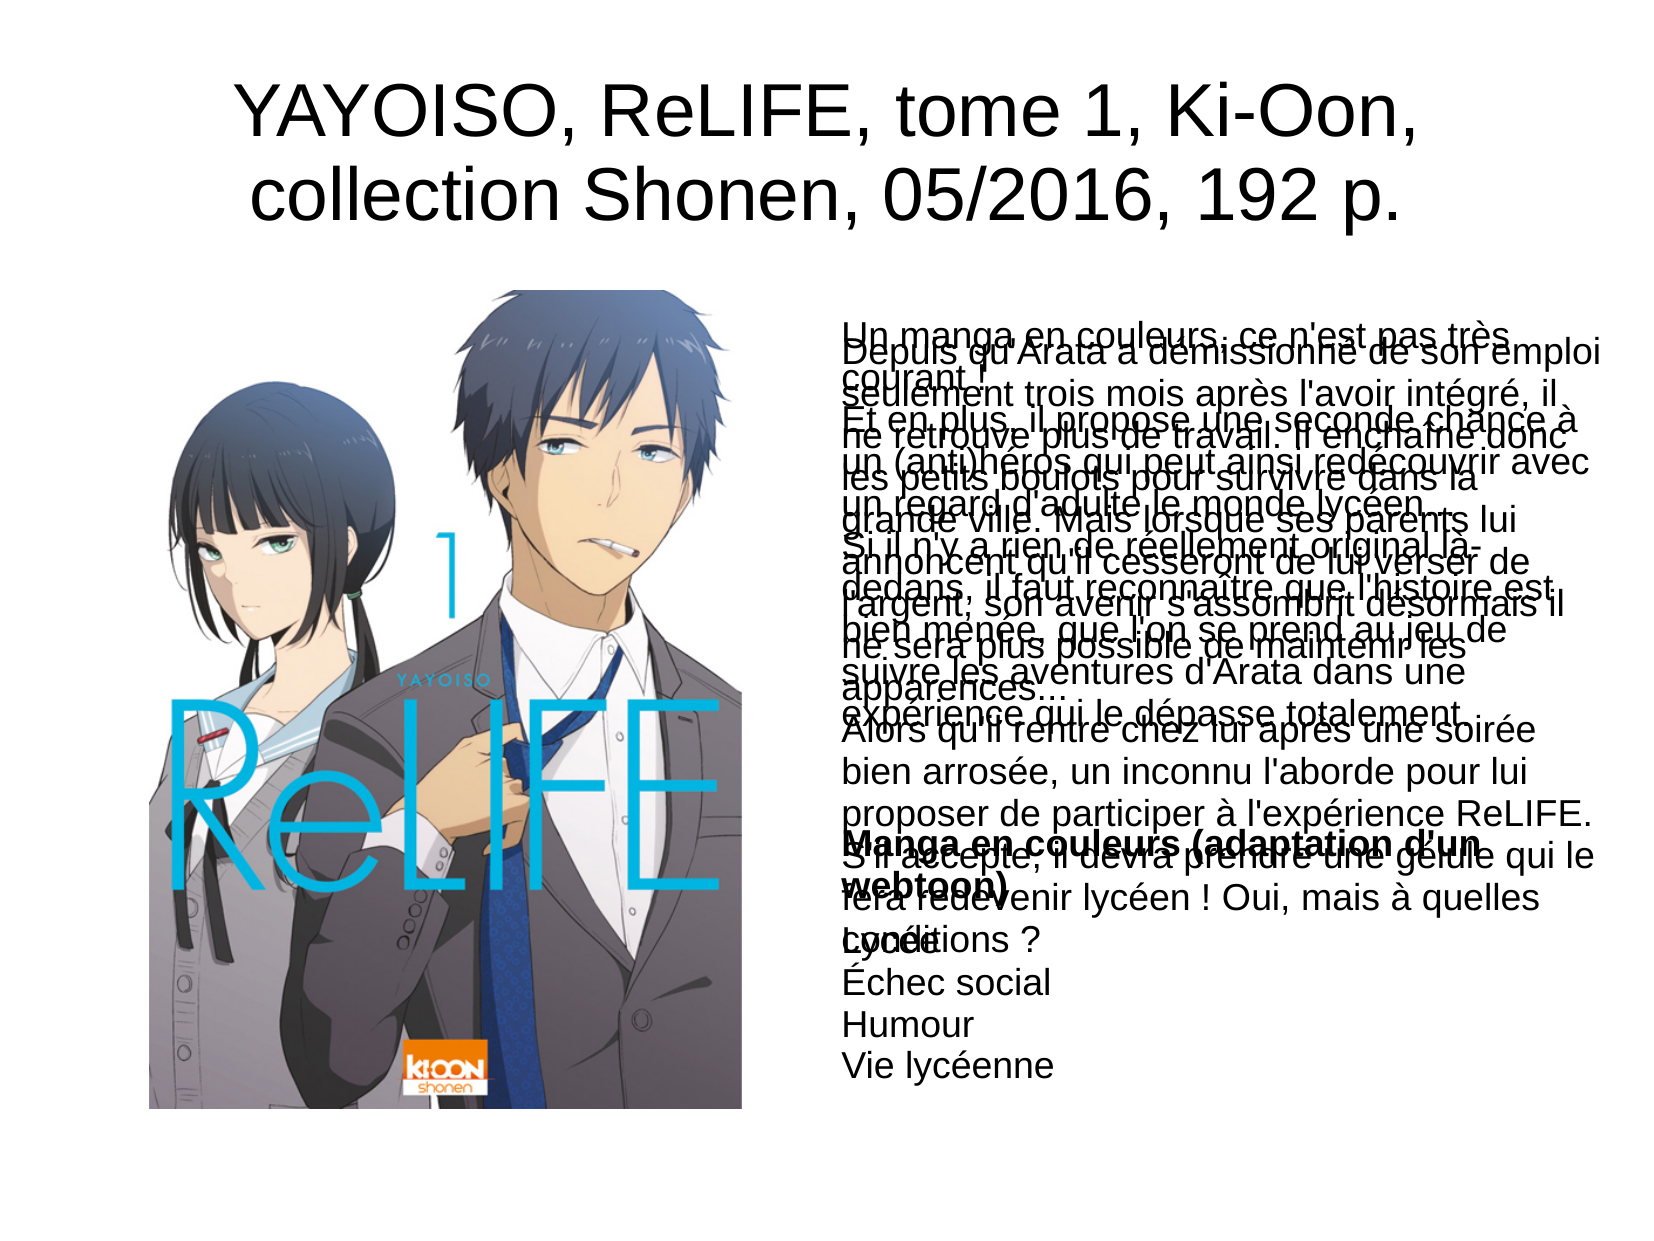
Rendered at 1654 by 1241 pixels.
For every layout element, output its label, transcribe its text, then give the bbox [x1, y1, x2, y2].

text_box Manga en couleurs (adaptation d'un webtoon) [826, 814, 1619, 911]
text_box Depuis qu'Arata a démissionné de son emploi seulement trois mois après l'avoir intégré, il ne retrouve plus de travail. Il enchaîne donc les petits boulots pour survivre dans la grande ville. Mais lorsque ses parents lui annoncent qu'il cesseront de lui verser de l'argent, son avenir s'assombrit désormais il ne sera plus possible de maintenir les apparences... Alors qu'il rentre chez lui après une soirée bien arrosée, un inconnu l'aborde pour lui proposer de participer à l'expérience ReLIFE. S'il accepte, il devra prendre une gélule qui le fera redevenir lycéen ! Oui, mais à quelles conditions ? [826, 743, 1619, 814]
text_box Lycée Échec social Humour Vie lycéenne [826, 911, 1619, 1095]
text_box Un manga en couleurs, ce n'est pas très courant ! Et en plus, il propose une seconde chance à un (anti)héros qui peut ainsi redécouvrir avec un regard d'adulte le monde lycéen... Si il n'y a rien de réellement original là-dedans, il faut reconnaître que l'histoire est bien menée, que l'on se prend au jeu de suivre les aventures d'Arata dans une expérience qui le dépasse totalement. [826, 307, 1619, 743]
picture [149, 290, 742, 1109]
title YAYOISO, ReLIFE, tome 1, Ki-Oon, collection Shonen, 05/2016, 192 p. [82, 49, 1571, 257]
